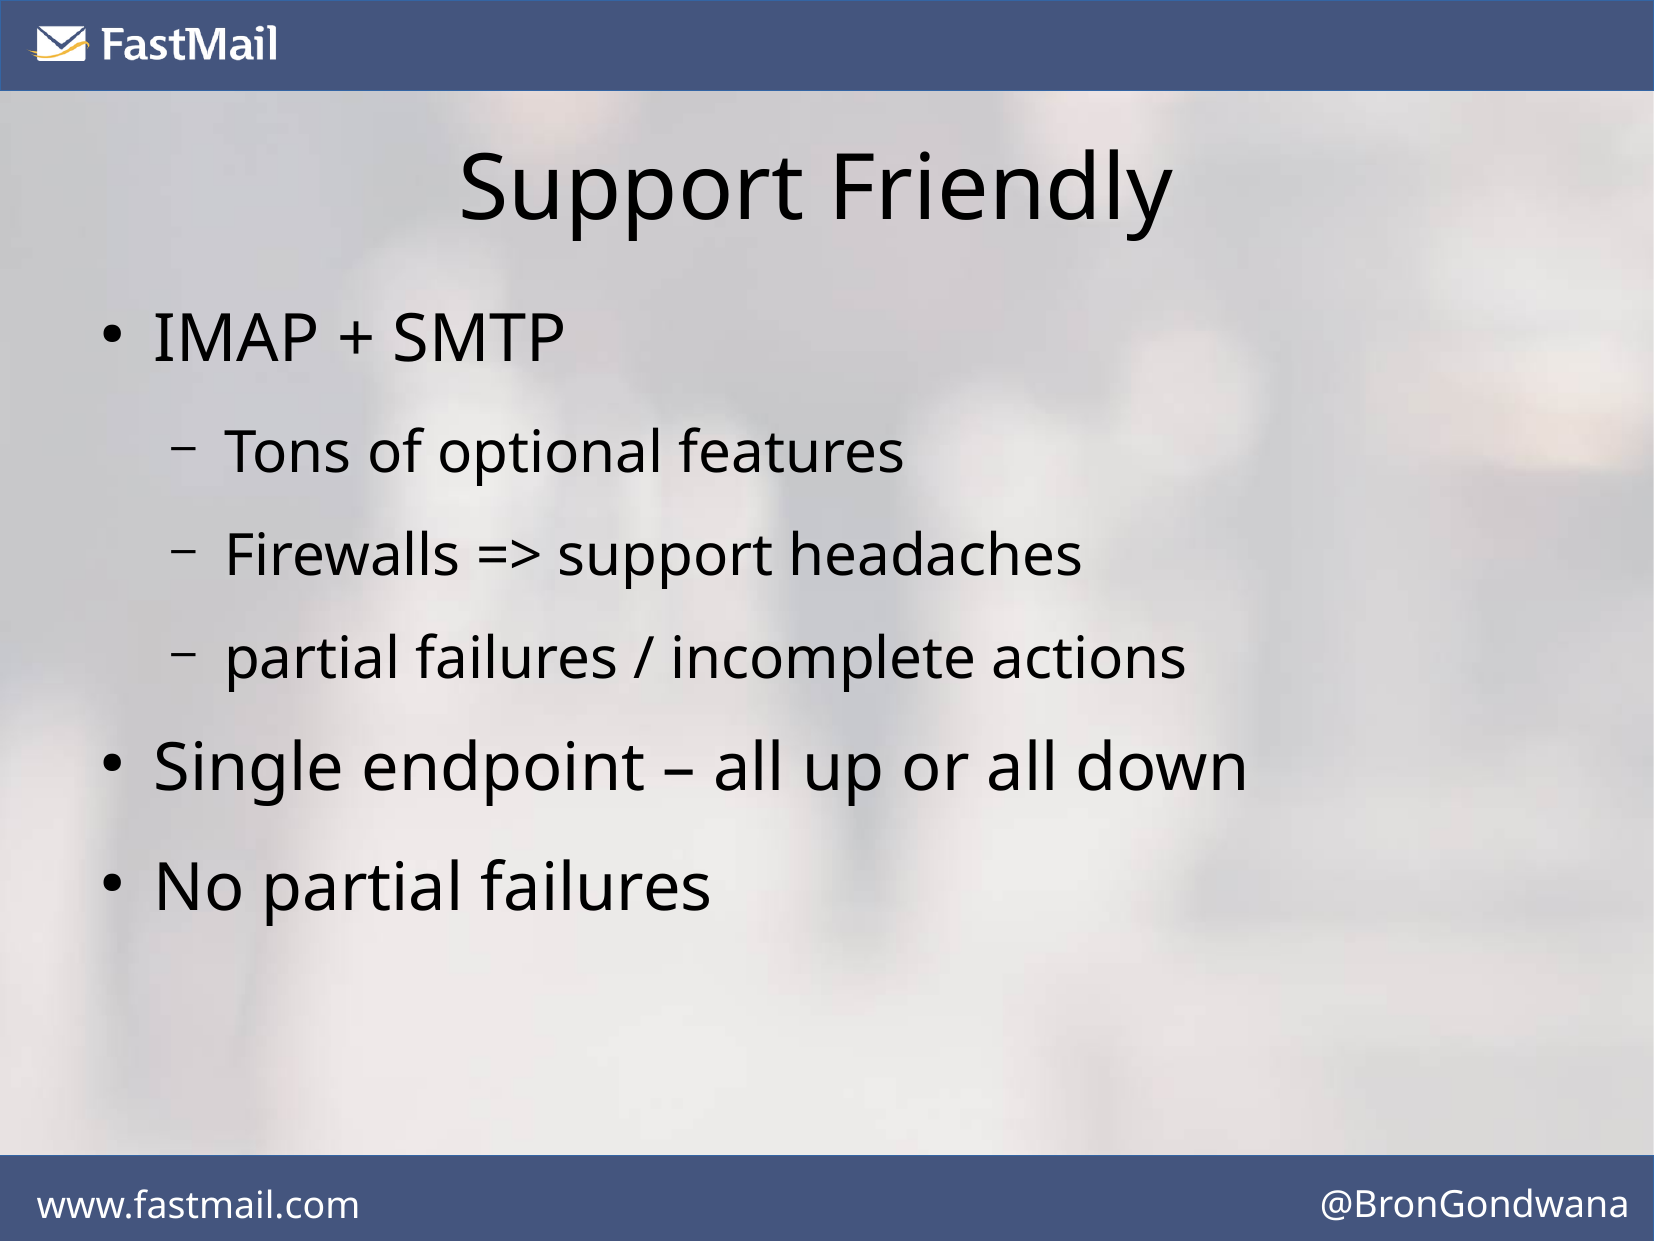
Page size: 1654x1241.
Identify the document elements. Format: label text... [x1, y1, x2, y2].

picture [0, 91, 1654, 1155]
list IMAP + SMTP Tons of optional features Firewalls => support headaches partial failures / incomplete actions Single endpoint – all up or all down No partial failures [82, 290, 1571, 1010]
picture [26, 8, 302, 78]
title Support Friendly [71, 101, 1561, 267]
